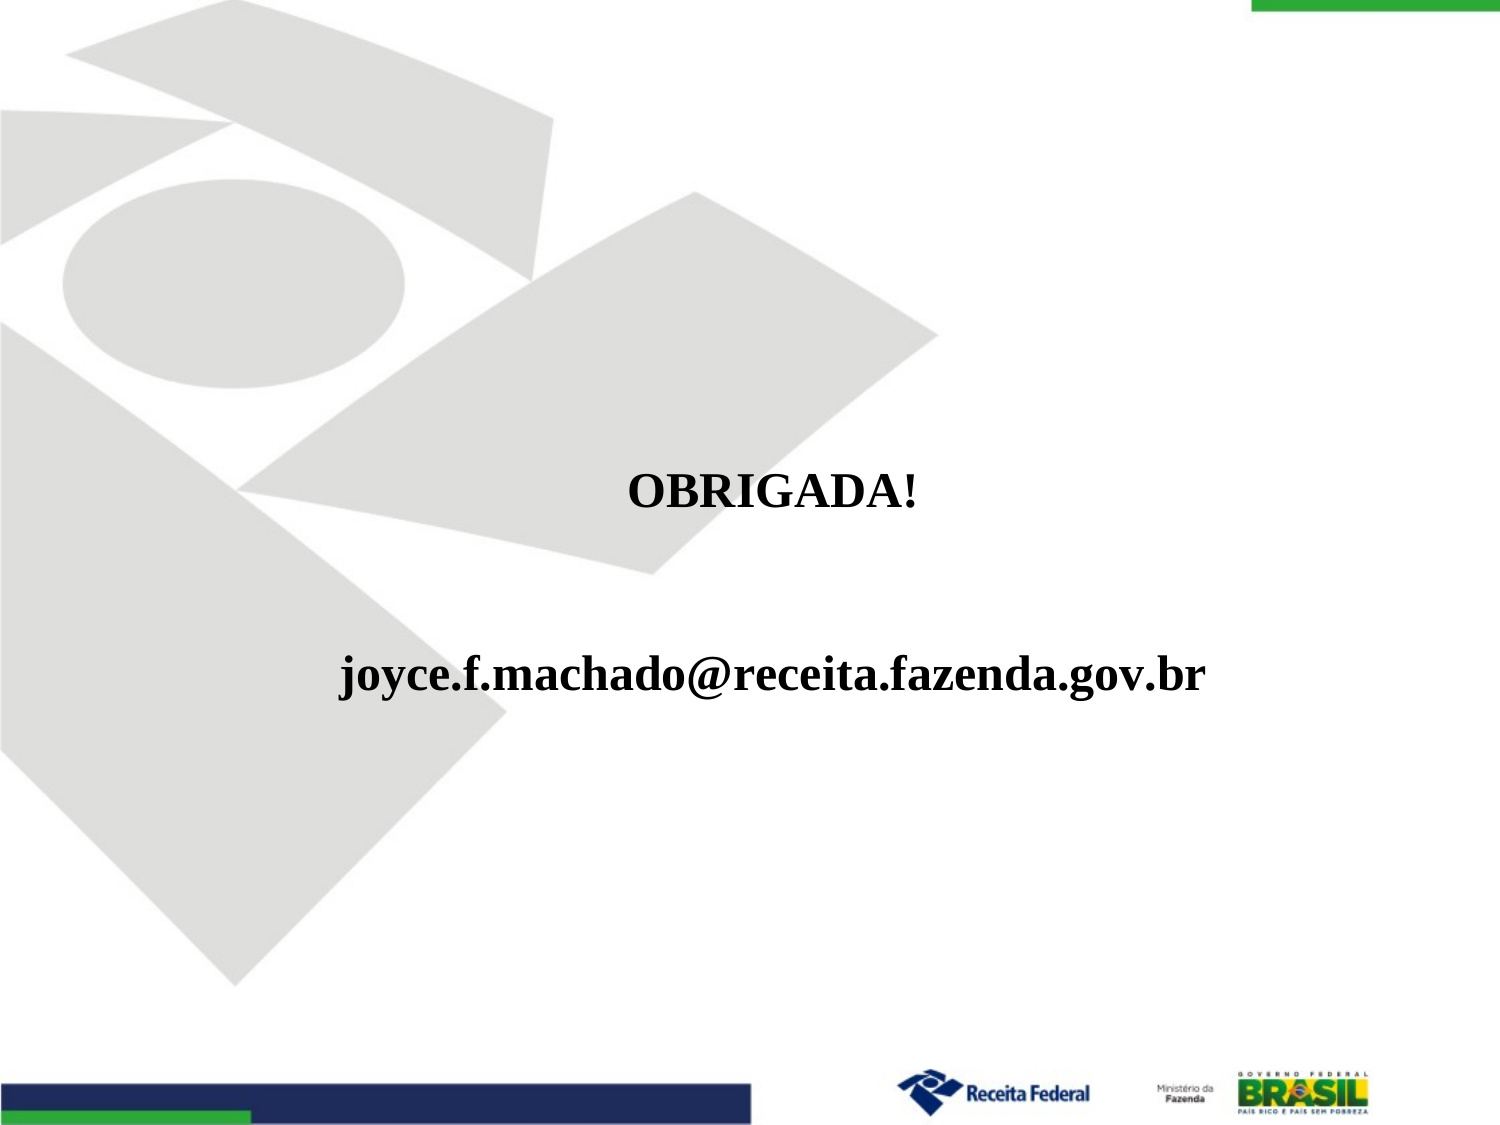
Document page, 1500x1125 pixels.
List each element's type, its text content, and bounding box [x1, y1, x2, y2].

text_box OBRIGADA! joyce.f.machado@receita.fazenda.gov.br [324, 449, 1388, 708]
picture [0, 0, 1500, 1125]
